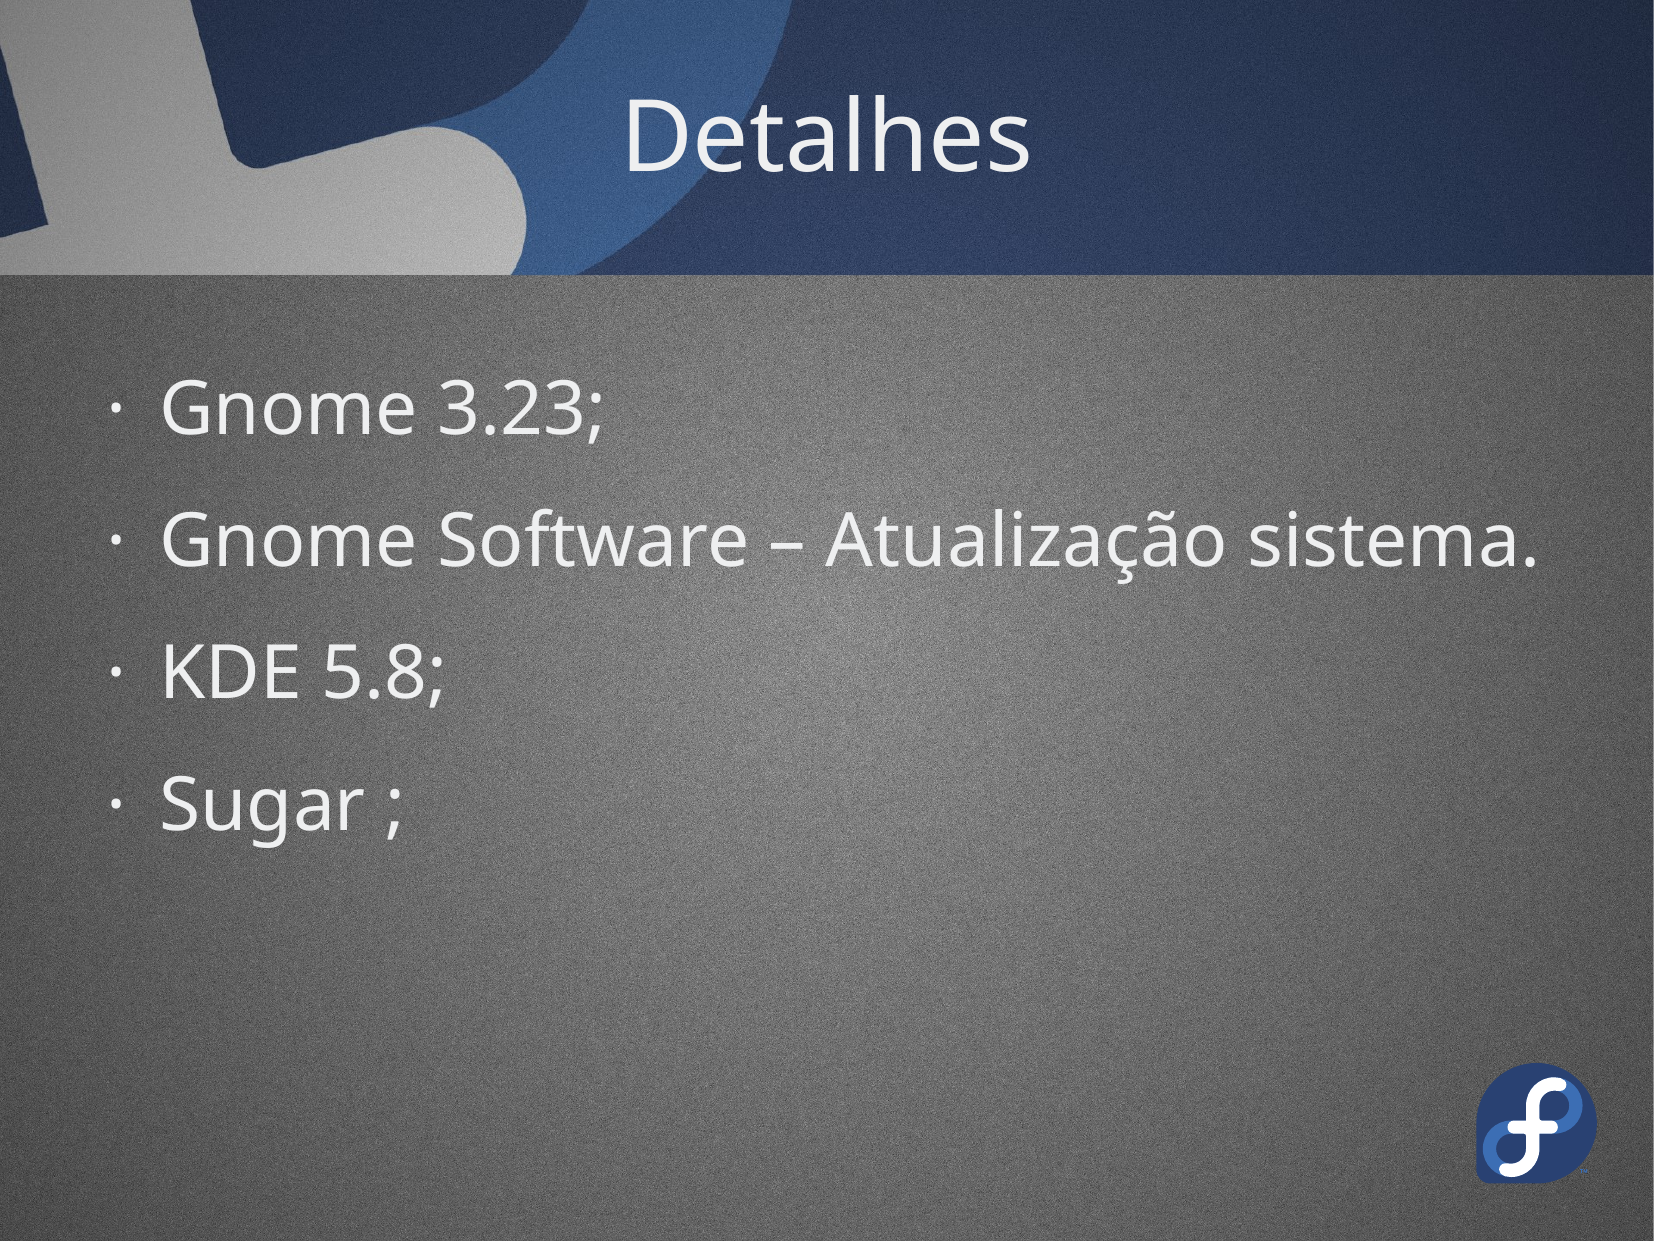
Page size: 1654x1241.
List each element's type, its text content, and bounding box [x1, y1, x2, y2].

title Detalhes [88, 29, 1565, 237]
list Gnome 3.23; Gnome Software – Atualização sistema. KDE 5.8; Sugar ; [88, 354, 1565, 1111]
picture [0, 0, 1654, 1241]
